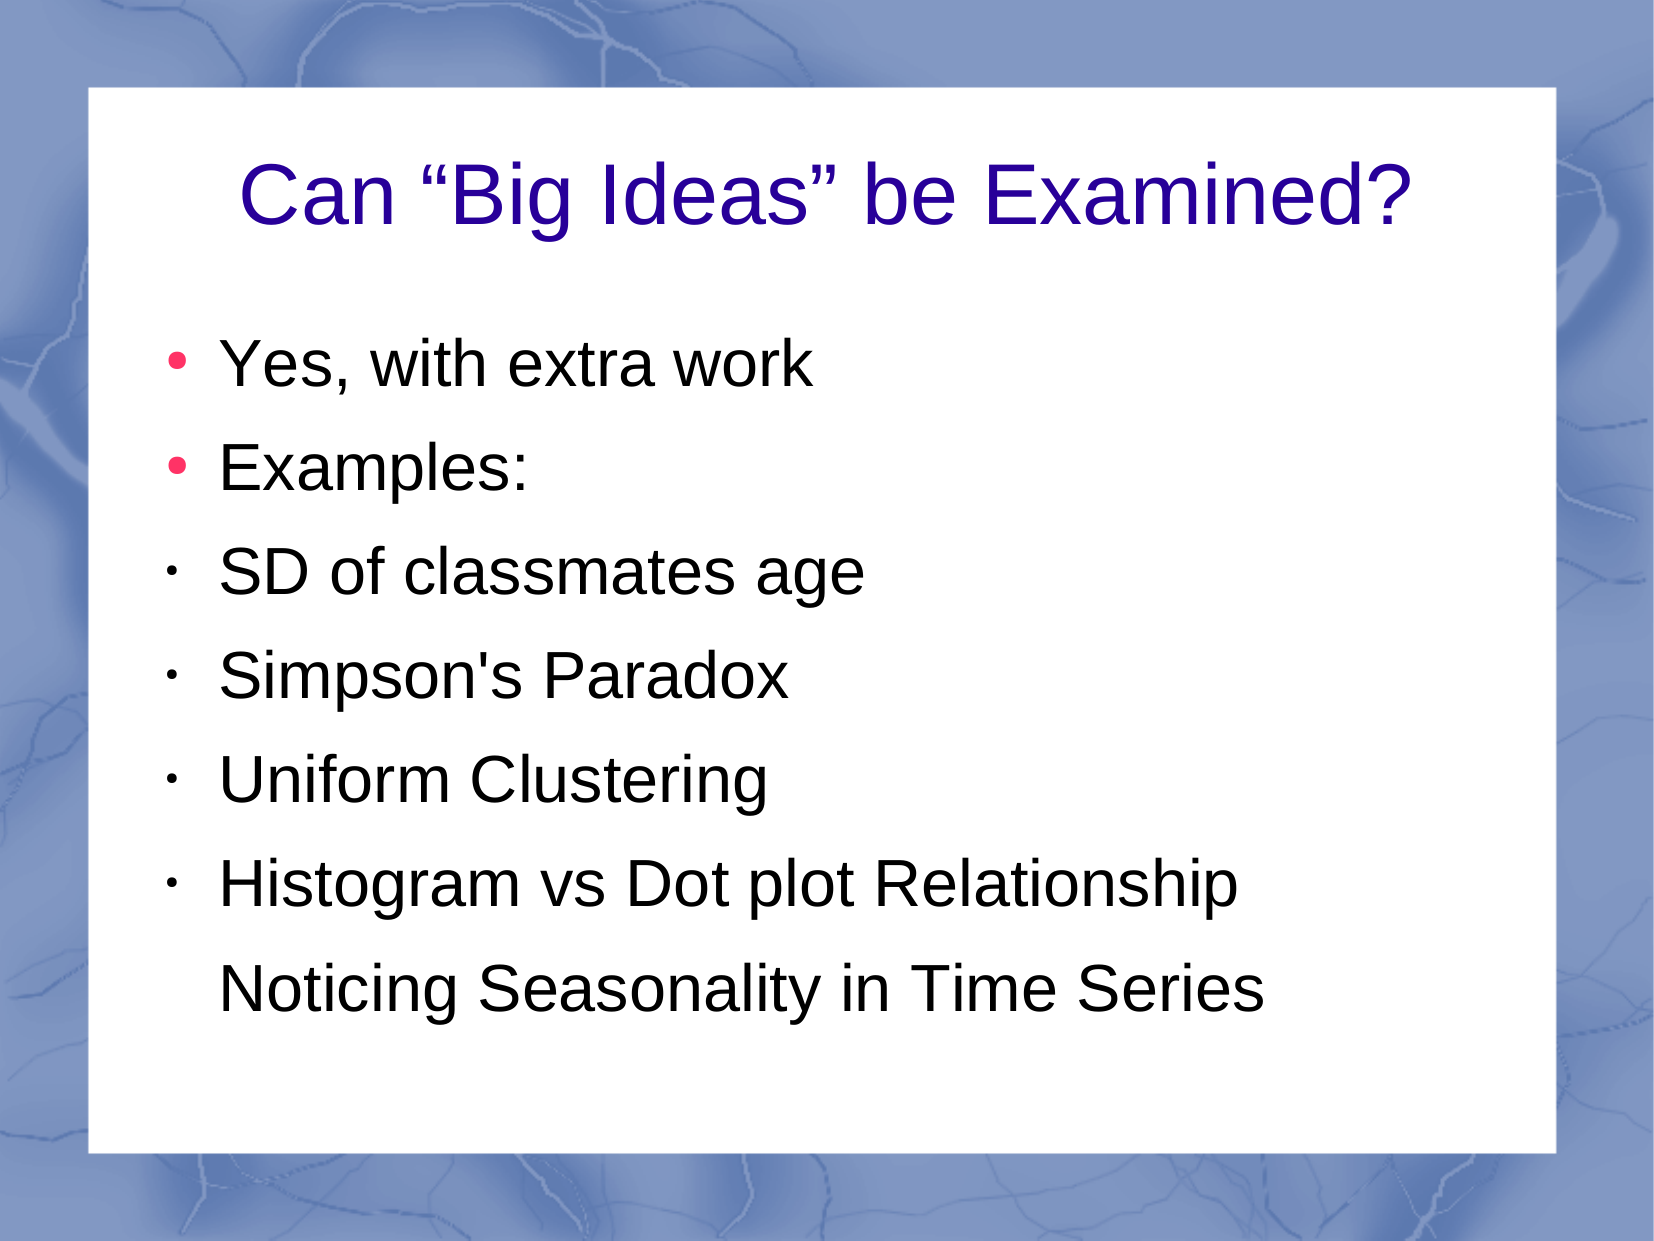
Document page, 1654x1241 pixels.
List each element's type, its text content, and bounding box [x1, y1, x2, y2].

picture [0, 0, 1654, 1241]
list Yes, with extra work Examples: SD of classmates age Simpson's Paradox Uniform Clustering Histogram vs Dot plot Relationship Noticing Seasonality in Time Series [147, 325, 1506, 1024]
title Can “Big Ideas” be Examined? [118, 90, 1536, 298]
